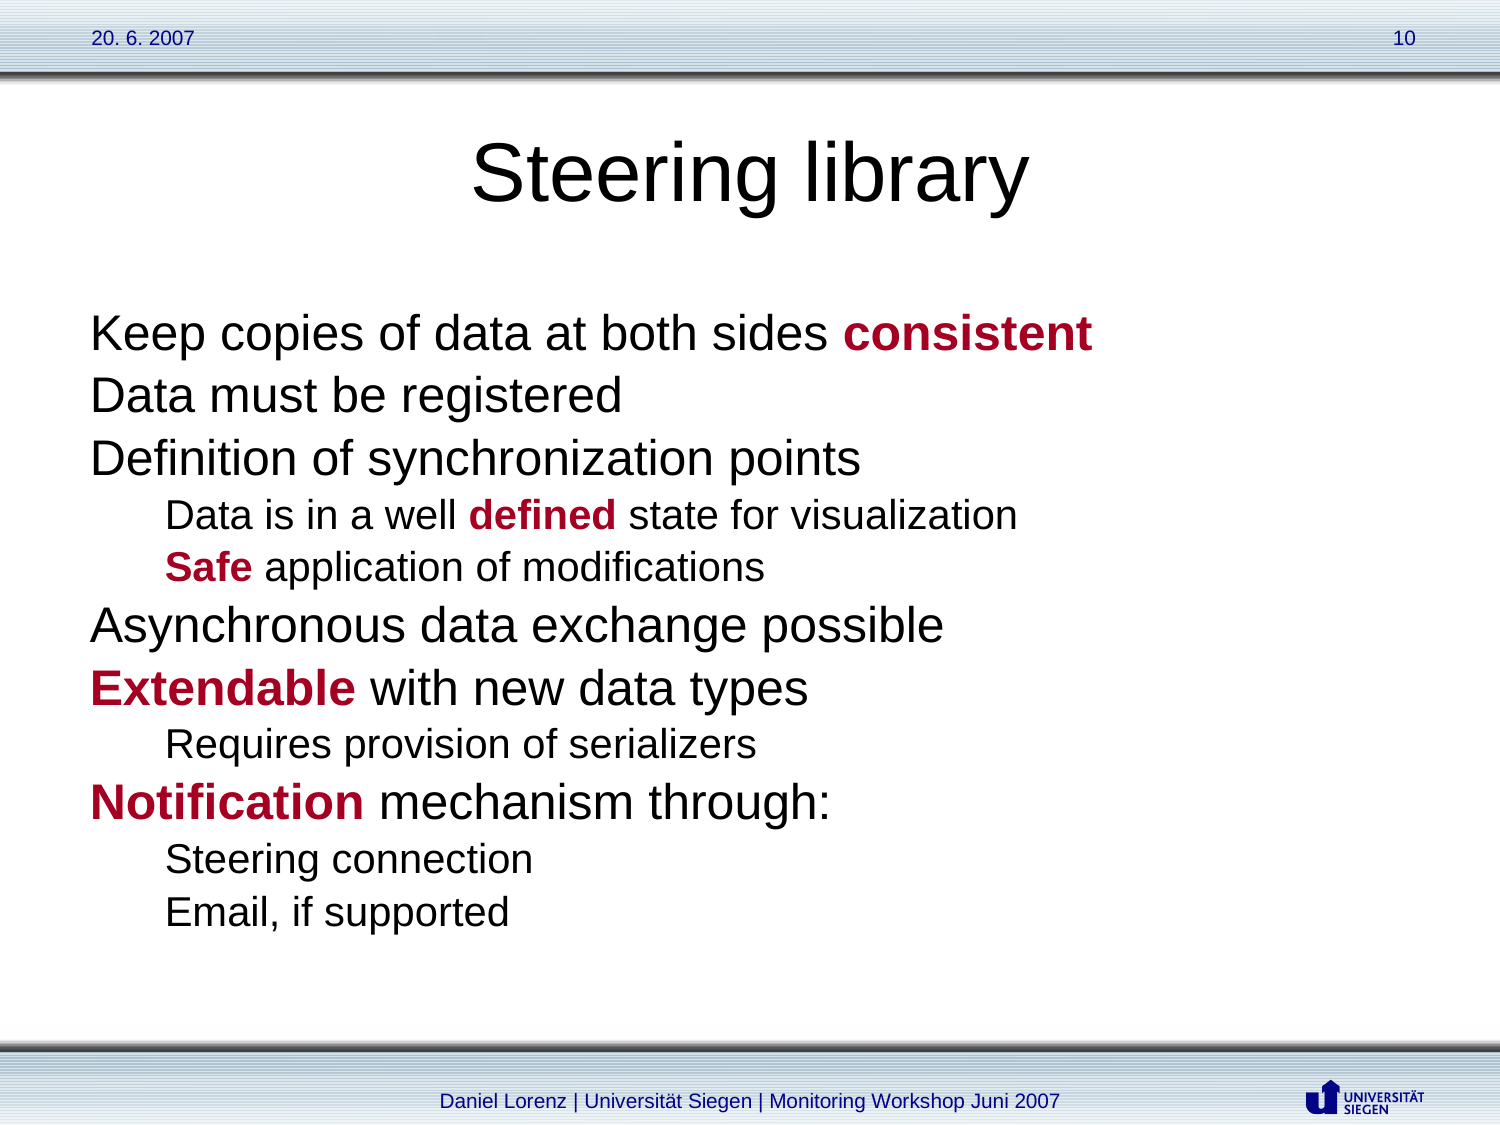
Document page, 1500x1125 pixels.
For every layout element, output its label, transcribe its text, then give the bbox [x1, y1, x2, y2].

title Steering library [76, 90, 1425, 256]
list Keep copies of data at both sides consistent Data must be registered Definition of synchronization points Data is in a well defined state for visualization Safe application of modifications Asynchronous data exchange possible Extendable with new data types Requires provision of serializers Notification mechanism through: Steering connection Email, if supported [75, 302, 1426, 1005]
picture [0, 1023, 1500, 1125]
picture [0, 0, 1500, 102]
